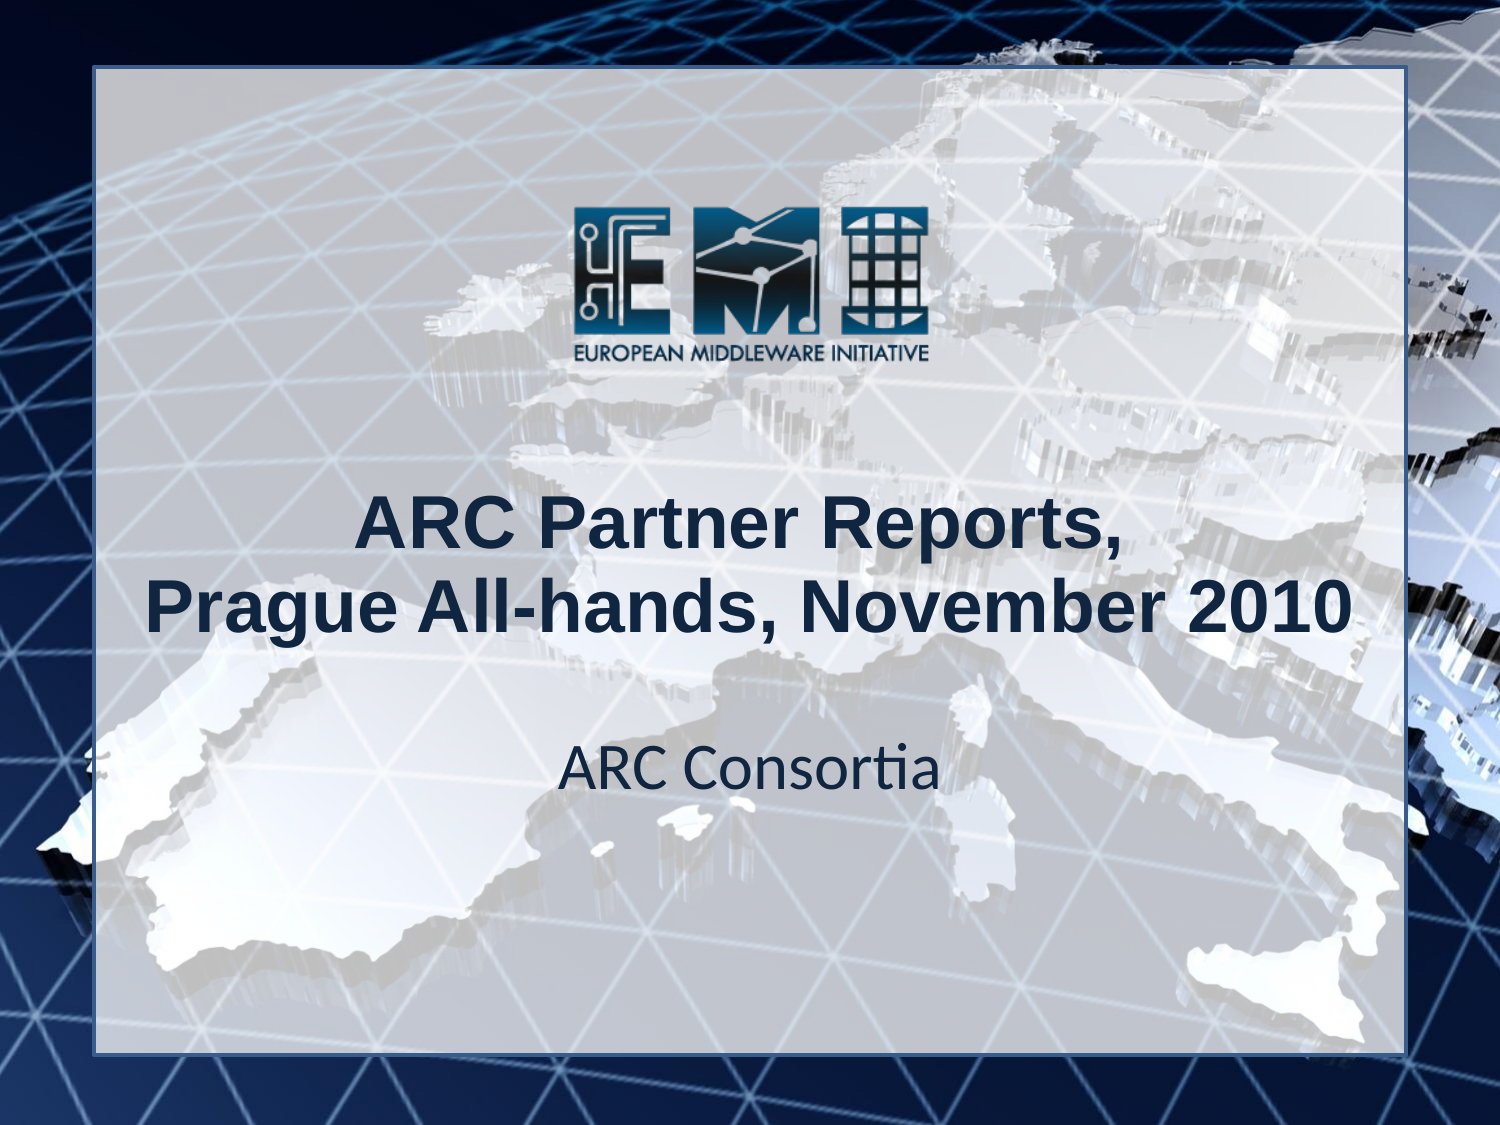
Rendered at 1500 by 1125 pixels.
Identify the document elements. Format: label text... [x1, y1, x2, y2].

text_box [94, 67, 1406, 1055]
subtitle ARC Consortia [225, 732, 1276, 1020]
title ARC Partner Reports, Prague All-hands, November 2010 [112, 444, 1388, 686]
picture [0, 0, 1500, 1125]
